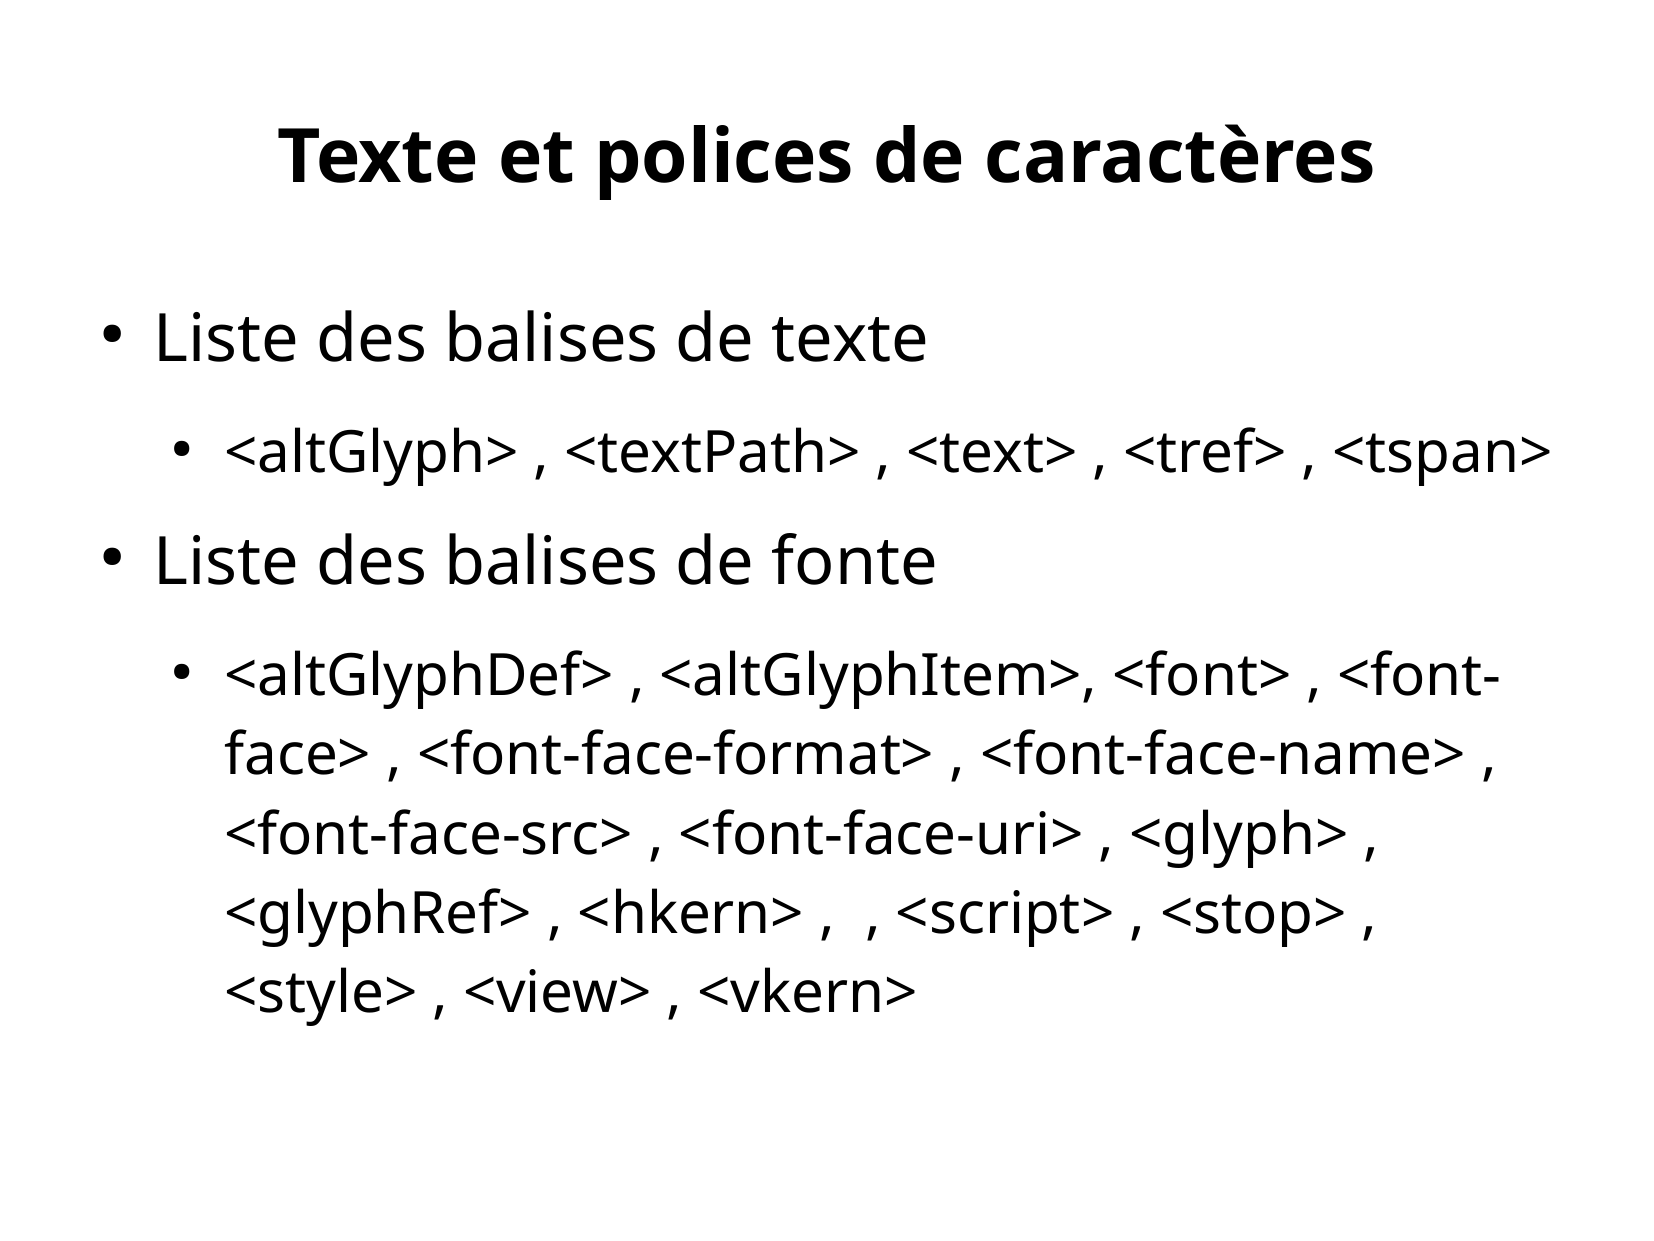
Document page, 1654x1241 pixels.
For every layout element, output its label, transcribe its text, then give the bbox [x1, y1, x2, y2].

title Texte et polices de caractères [82, 49, 1571, 257]
list Liste des balises de texte <altGlyph> , <textPath> , <text> , <tref> , <tspan> Liste des balises de fonte <altGlyphDef> , <altGlyphItem>, <font> , <font-face> , <font-face-format> , <font-face-name> , <font-face-src> , <font-face-uri> , <glyph> , <glyphRef> , <hkern> , , <script> , <stop> , <style> , <view> , <vkern> [82, 290, 1571, 1109]
